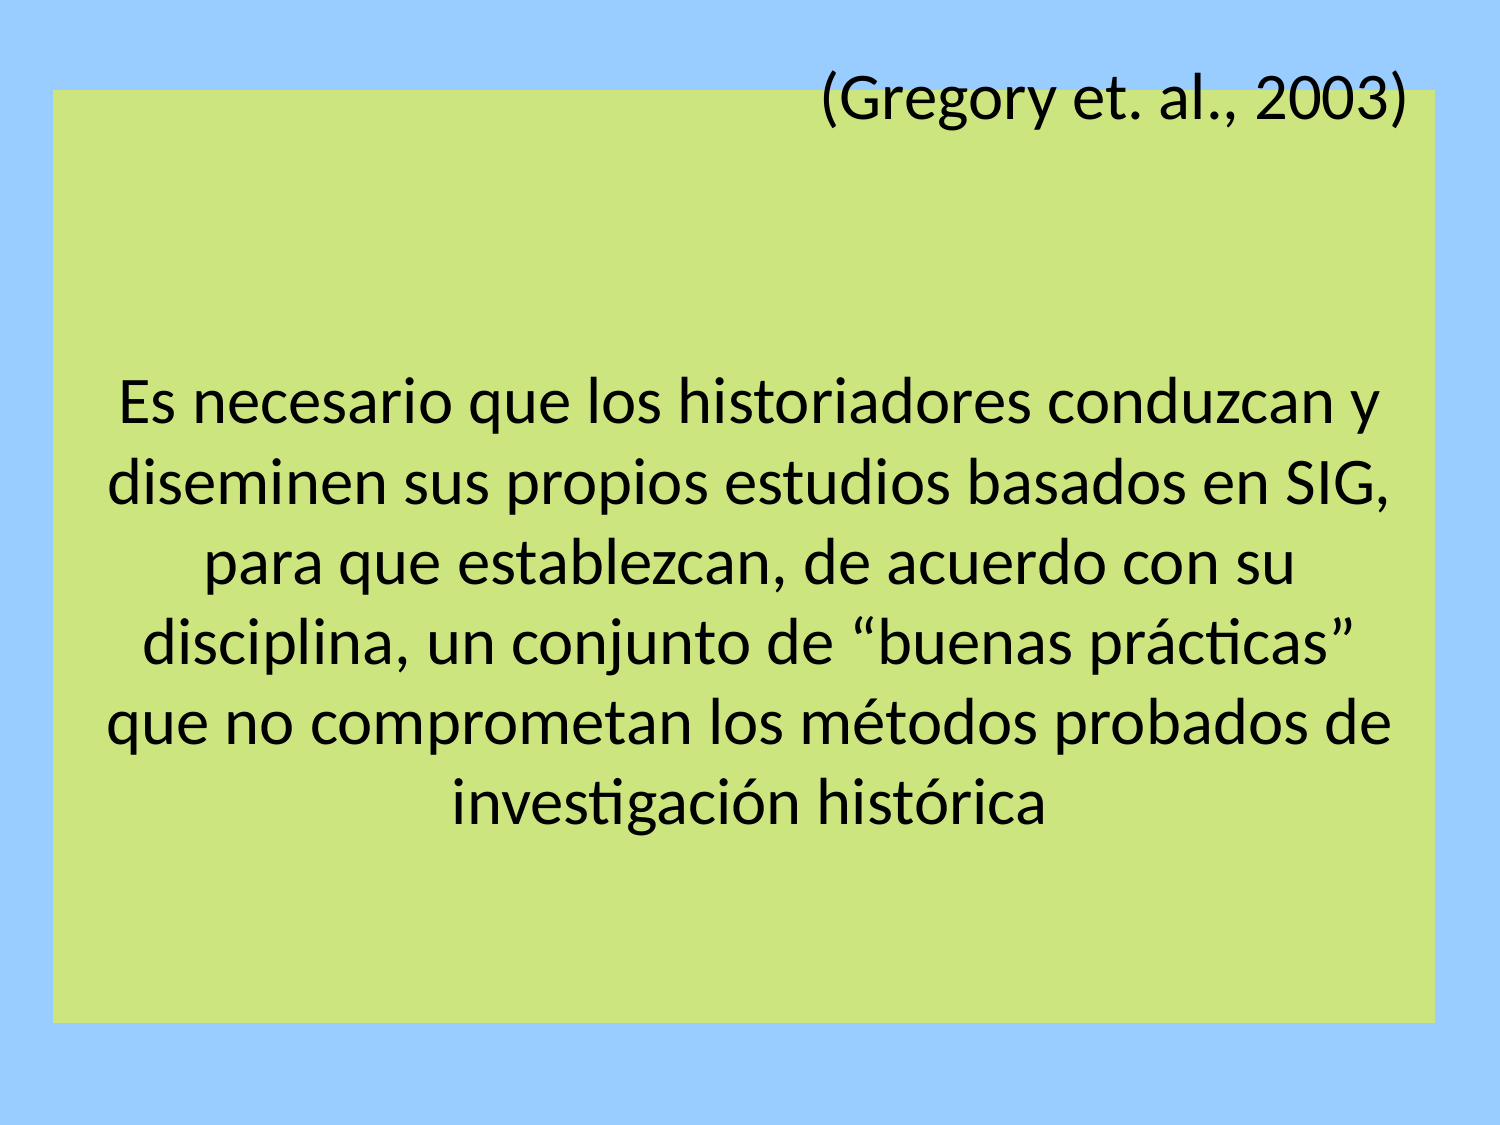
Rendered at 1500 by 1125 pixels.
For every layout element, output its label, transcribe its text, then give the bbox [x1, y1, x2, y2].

title (Gregory et. al., 2003) [75, 45, 1425, 248]
list Es necesario que los historiadores conduzcan y diseminen sus propios estudios basados en SIG, para que establezcan, de acuerdo con su disciplina, un conjunto de “buenas prácticas” que no comprometan los métodos probados de investigación histórica [75, 349, 1425, 851]
text_box [53, 89, 1436, 1024]
